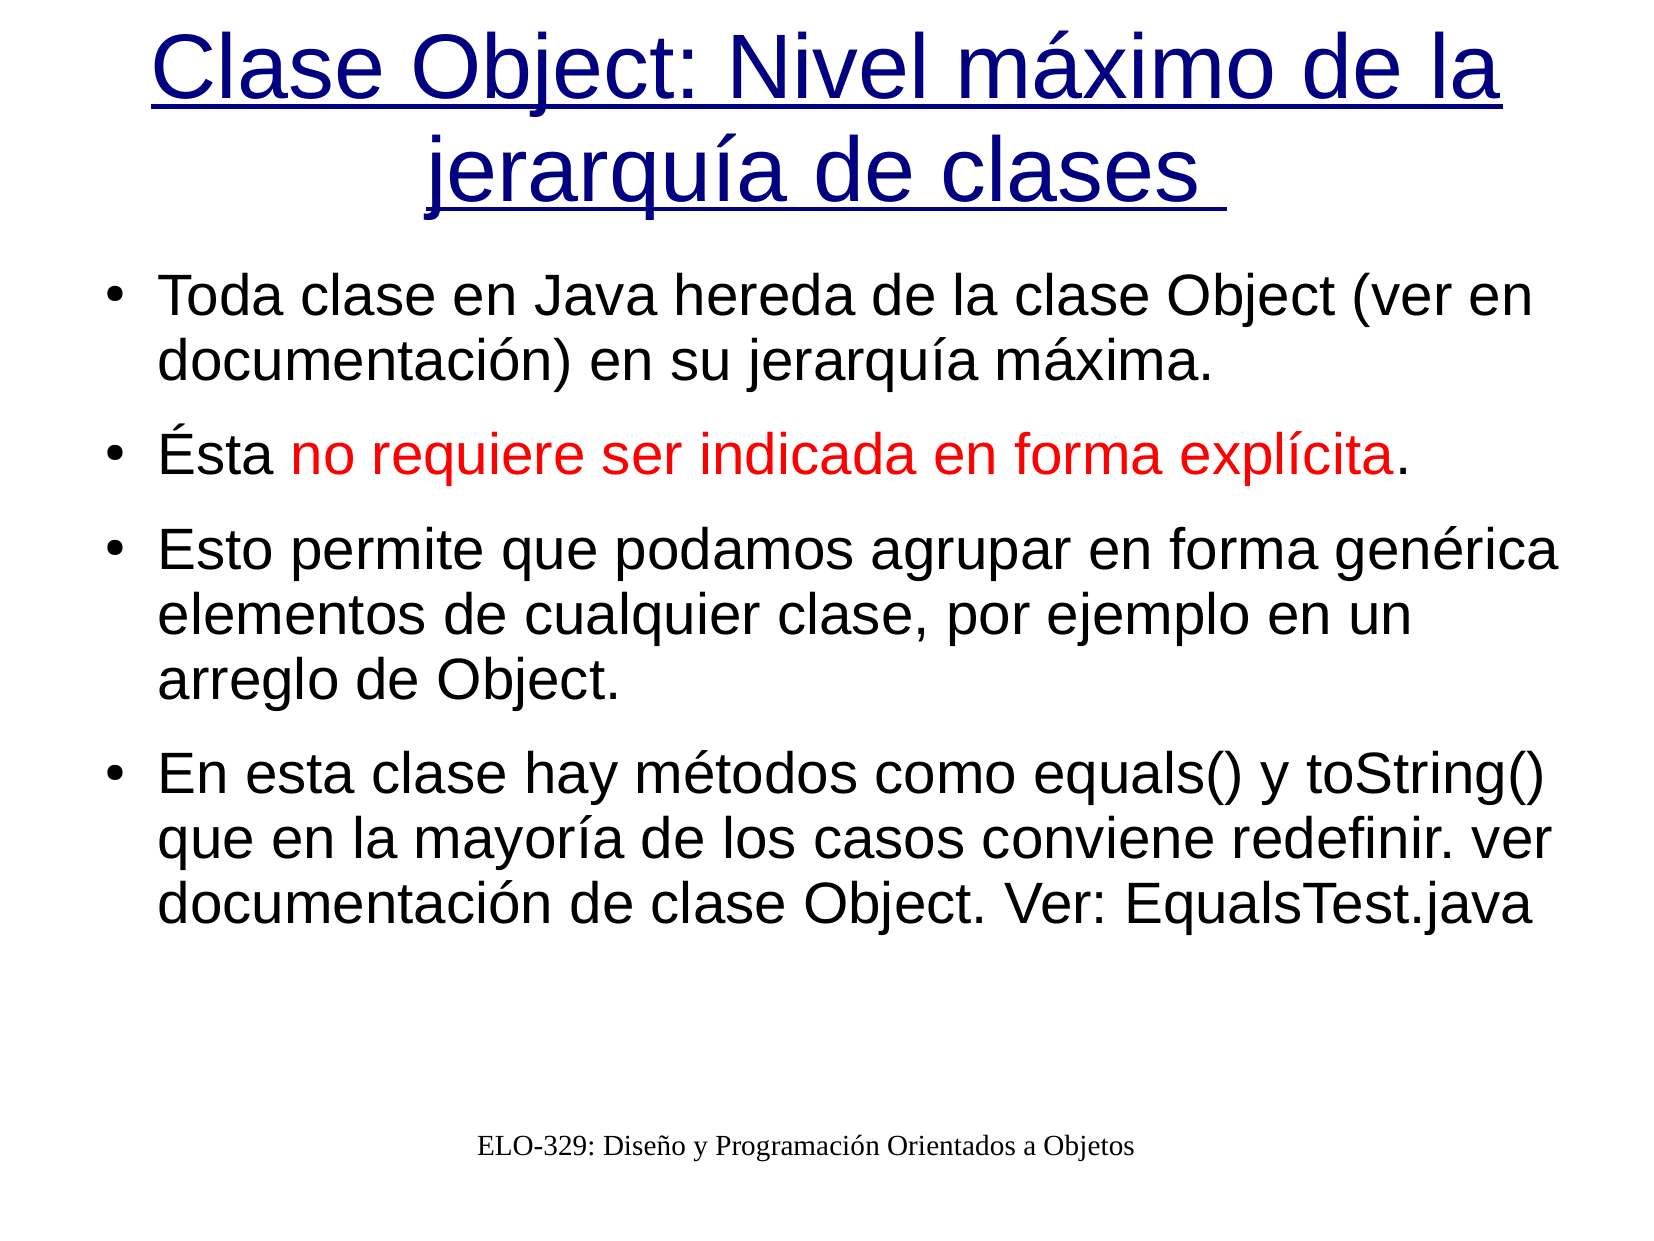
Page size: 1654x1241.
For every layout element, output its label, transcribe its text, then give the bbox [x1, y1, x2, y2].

list Toda clase en Java hereda de la clase Object (ver en documentación) en su jerarquía máxima. Ésta no requiere ser indicada en forma explícita. Esto permite que podamos agrupar en forma genérica elementos de cualquier clase, por ejemplo en un arreglo de Object. En esta clase hay métodos como equals() y toString() que en la mayoría de los casos conviene redefinir. ver documentación de clase Object. Ver: EqualsTest.java [86, 262, 1576, 1051]
title Clase Object: Nivel máximo de la jerarquía de clases [82, 4, 1571, 233]
